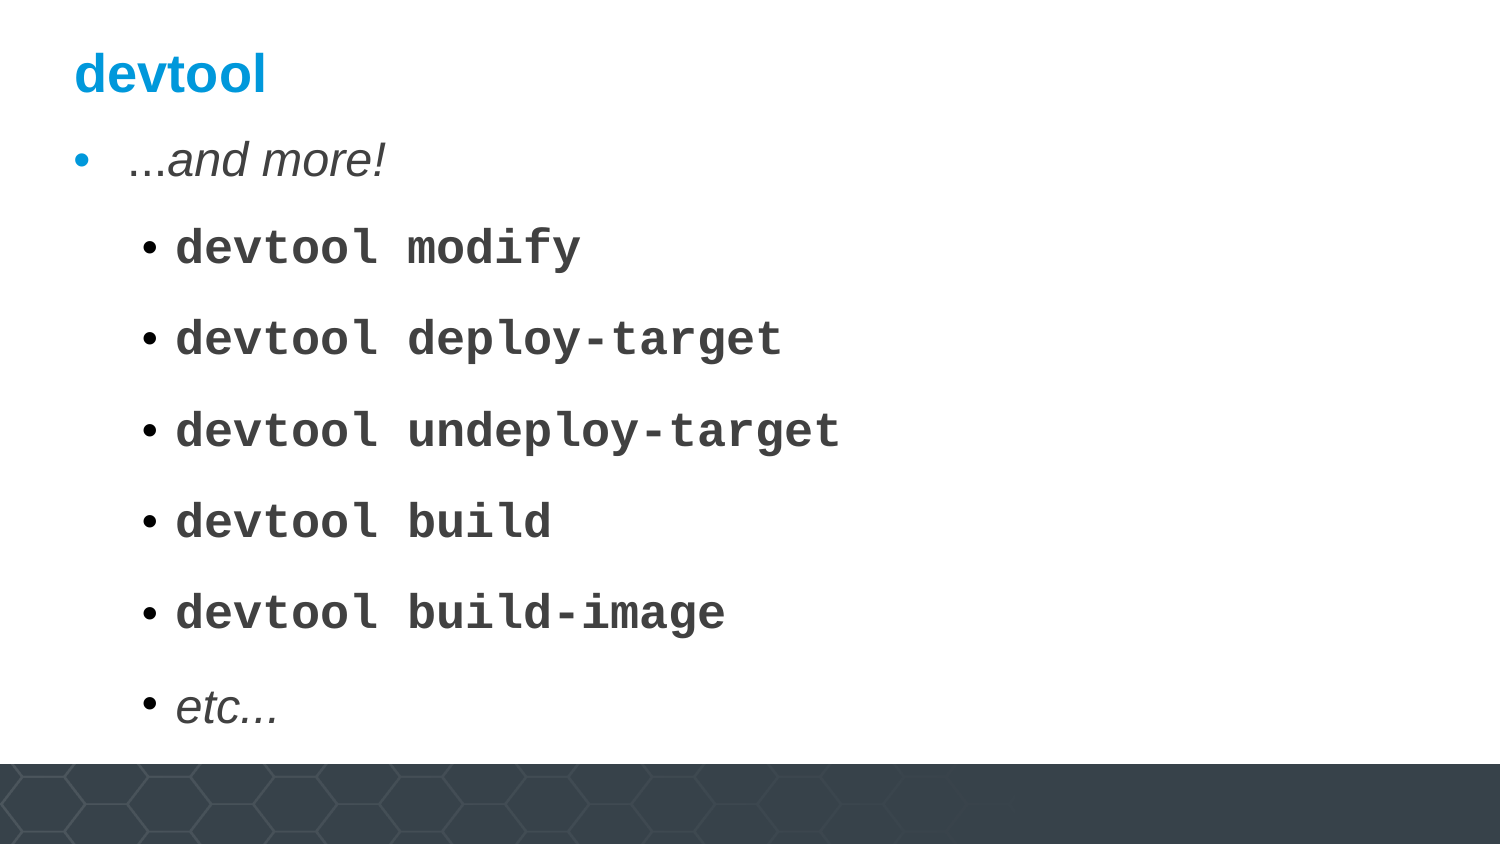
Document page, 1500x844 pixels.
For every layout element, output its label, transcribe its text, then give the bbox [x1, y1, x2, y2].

text_box devtool [74, 50, 1424, 159]
text_box ...and more! devtool modify devtool deploy-target devtool undeploy-target devtool build devtool build-image etc... [72, 132, 1422, 738]
picture [0, 0, 1500, 844]
